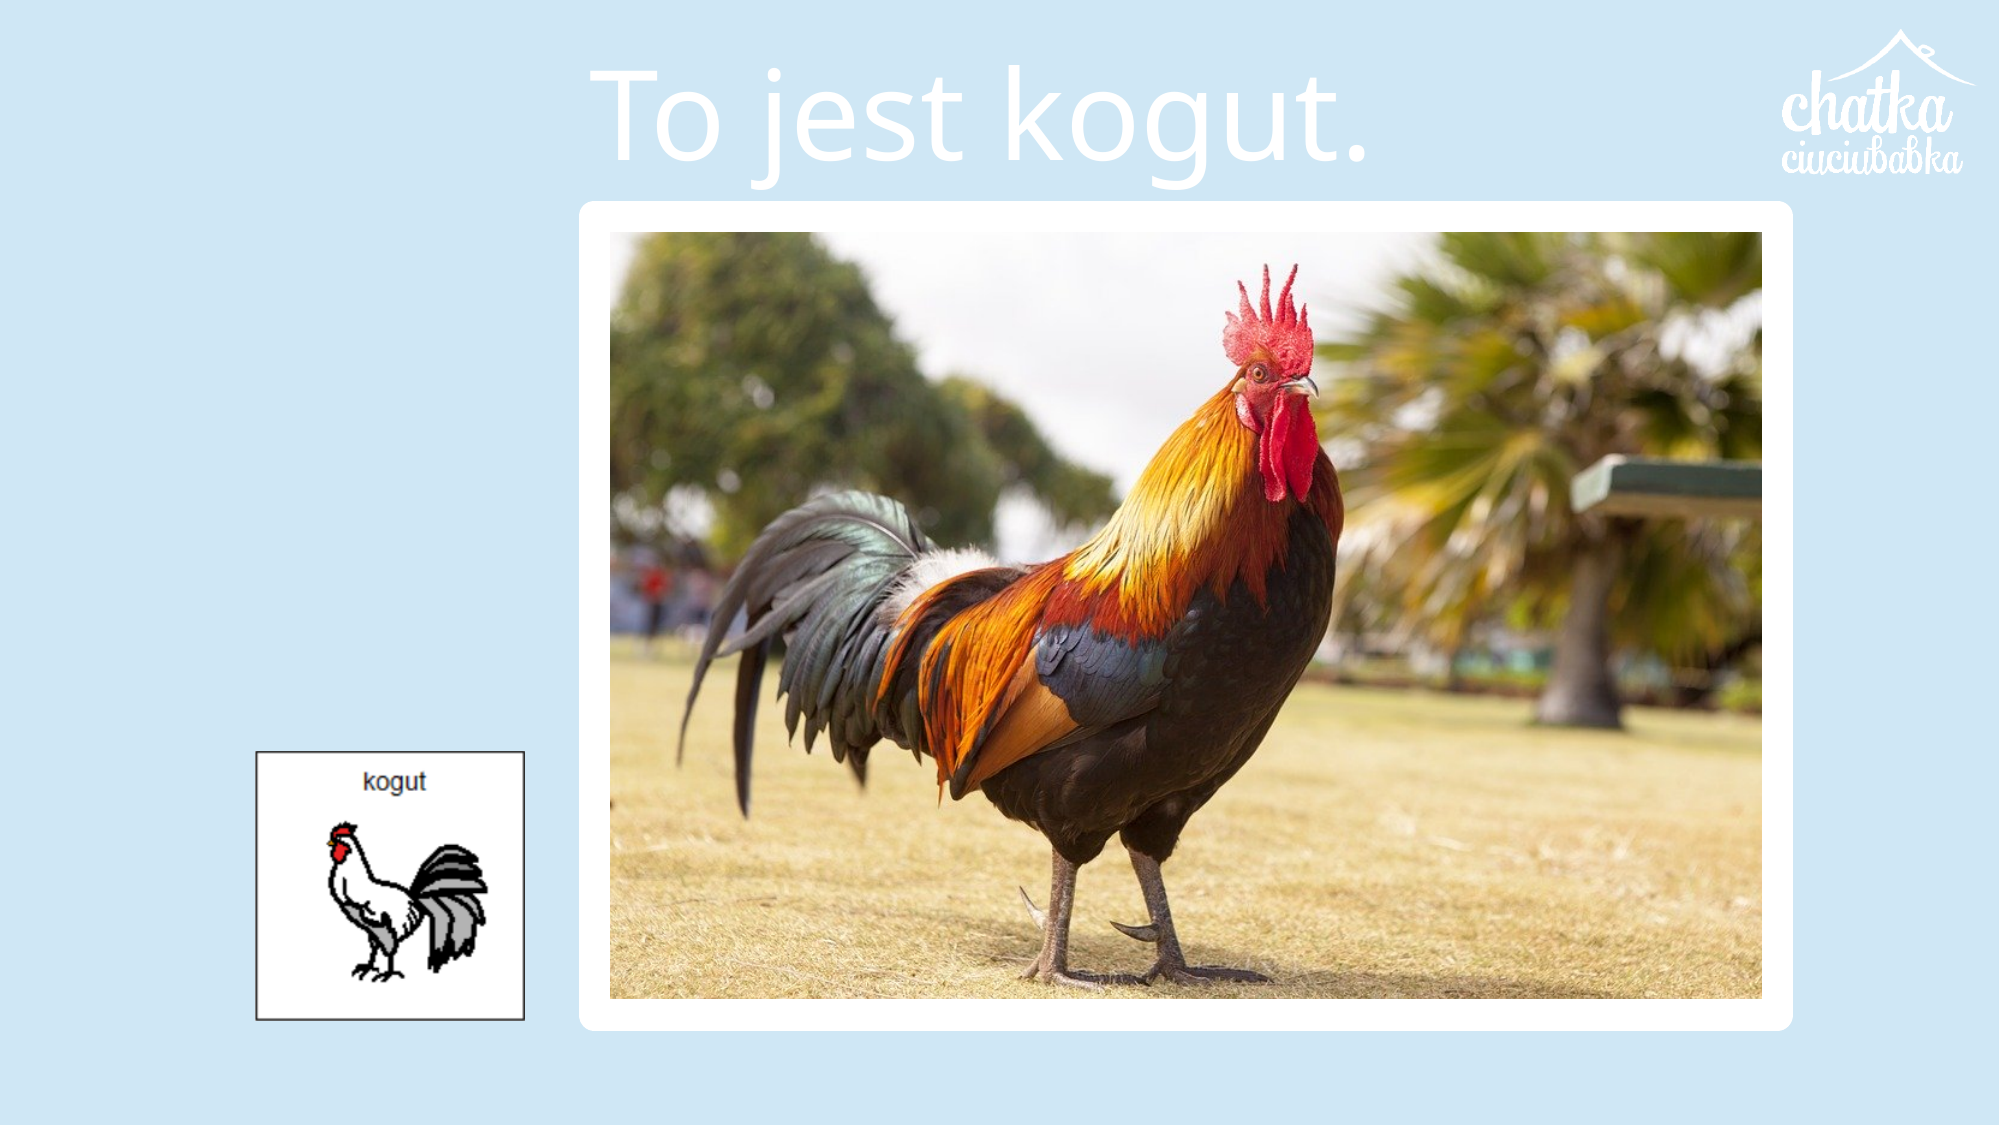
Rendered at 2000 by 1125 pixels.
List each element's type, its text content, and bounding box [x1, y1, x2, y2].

text_box To jest kogut. [574, 45, 1668, 196]
picture [1755, 5, 1991, 241]
picture [609, 231, 1762, 1000]
picture [255, 751, 525, 1021]
